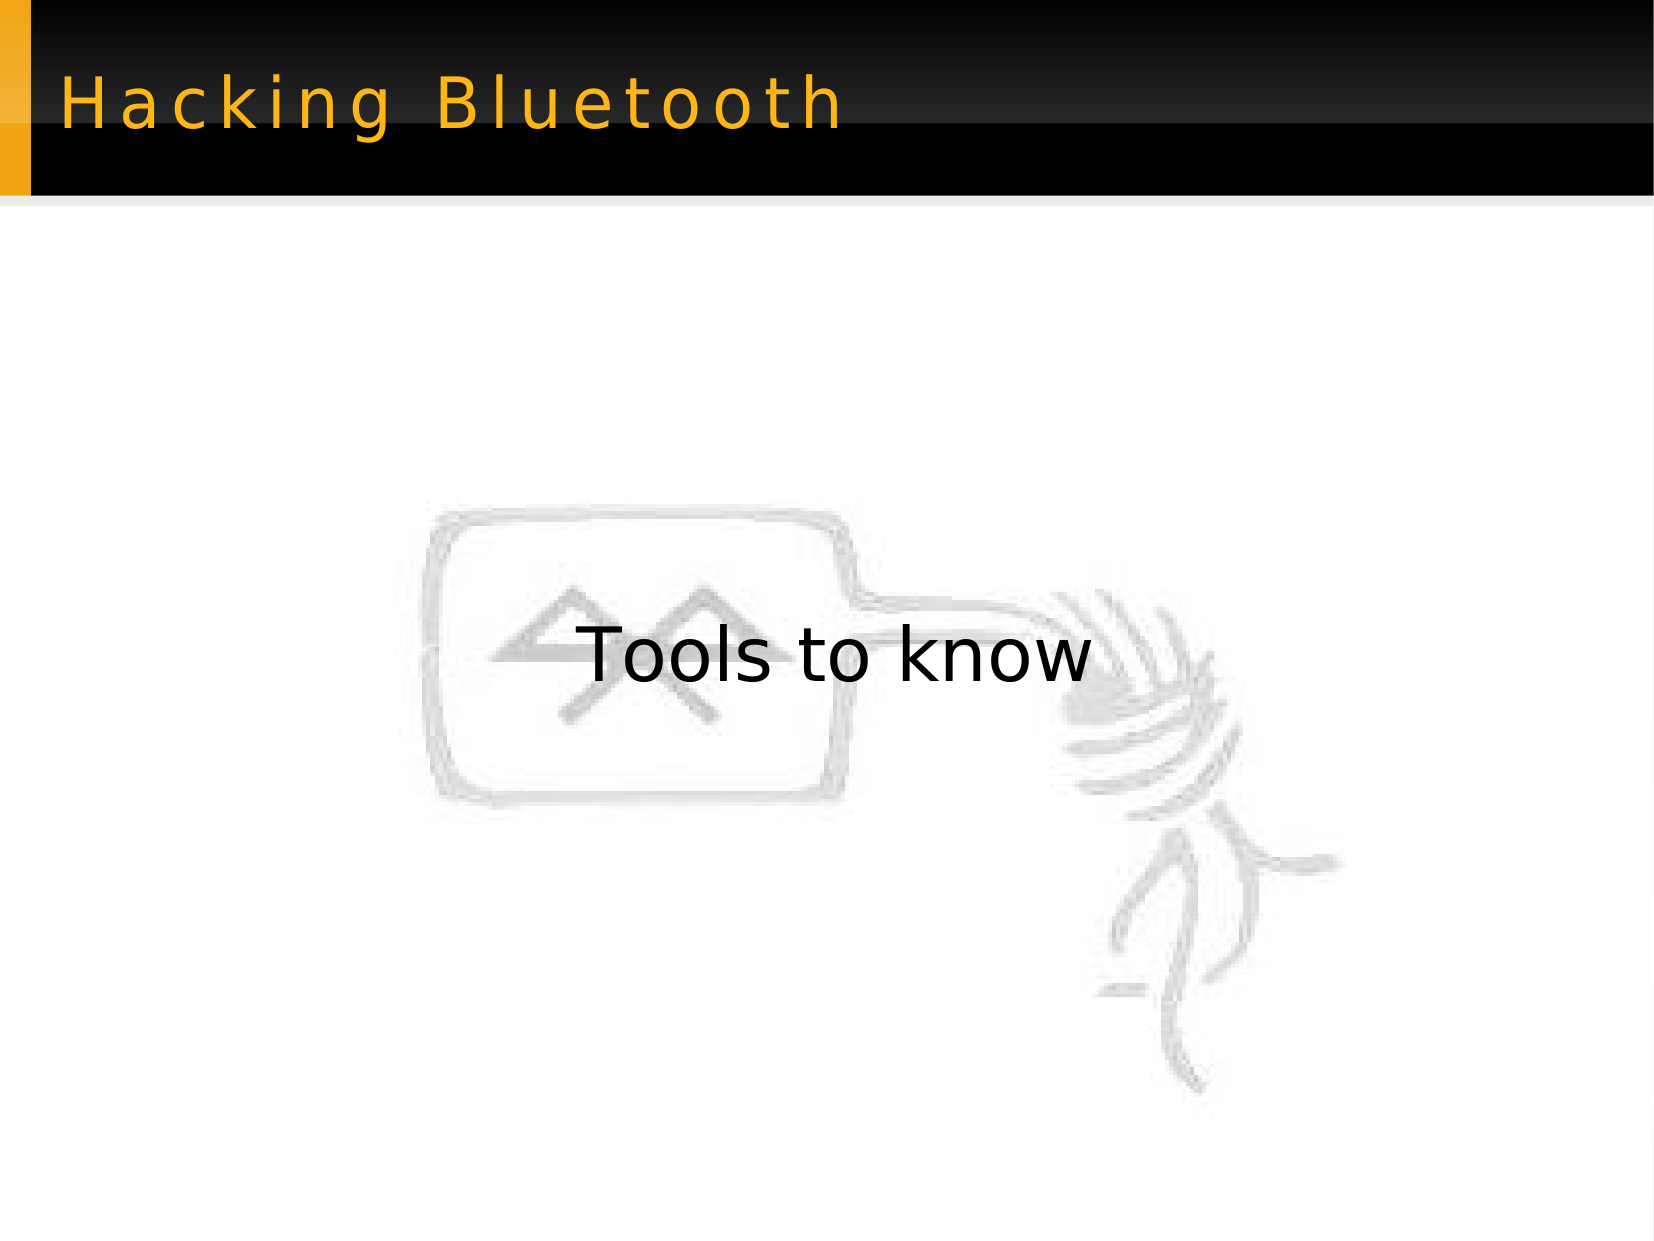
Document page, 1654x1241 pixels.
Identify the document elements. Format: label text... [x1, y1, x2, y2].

title Hacking Bluetooth [59, 29, 1270, 178]
picture [0, 0, 1654, 1241]
list Tools to know [82, 290, 1571, 1109]
